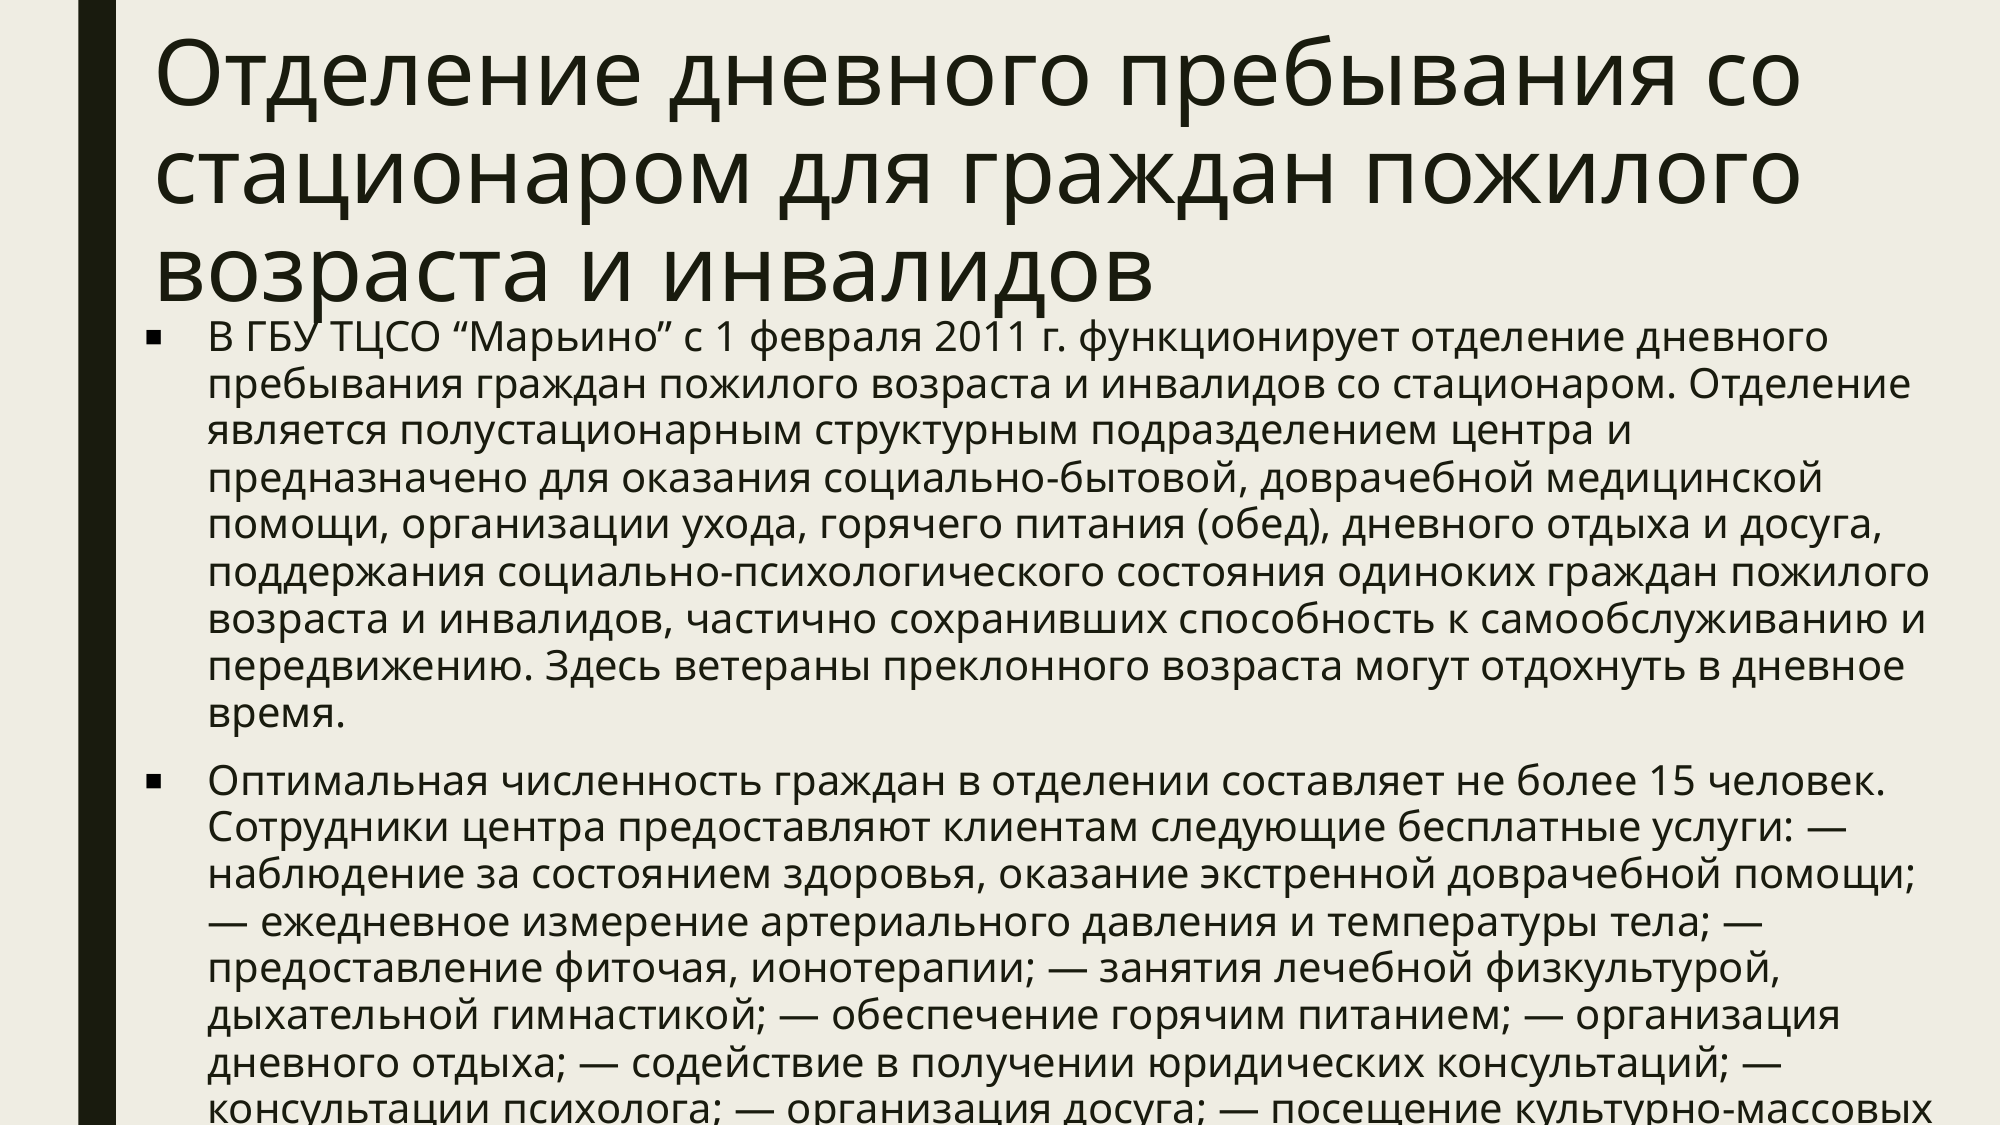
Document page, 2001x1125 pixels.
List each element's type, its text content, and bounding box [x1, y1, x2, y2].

list В ГБУ ТЦСО “Марьино” с 1 февраля 2011 г. функционирует отделение дневного пребывания граждан пожилого возраста и инвалидов со стационаром. Отделение является полустационарным структурным подразделением центра и предназначено для оказания социально-бытовой, доврачебной медицинской помощи, организации ухода, горячего питания (обед), дневного отдыха и досуга, поддержания социально-психологического состояния одиноких граждан пожилого возраста и инвалидов, частично сохранивших способность к самообслуживанию и передвижению. Здесь ветераны преклонного возраста могут отдохнуть в дневное время. Оптимальная численность граждан в отделении составляет не более 15 человек. Сотрудники центра предоставляют клиентам следующие бесплатные услуги: — наблюдение за состоянием здоровья, оказание экстренной доврачебной помощи; — ежедневное измерение артериального давления и температуры тела; — предоставление фиточая, ионотерапии; — занятия лечебной физкультурой, дыхательной гимнастикой; — обеспечение горячим питанием; — организация дневного отдыха; — содействие в получении юридических консультаций; — консультации психолога; — организация досуга; — посещение культурно-массовых мероприятий, проводимых в центре. [129, 306, 1973, 1105]
title Отделение дневного пребывания со стационаром для граждан пожилого возраста и инвалидов [138, 20, 1852, 223]
